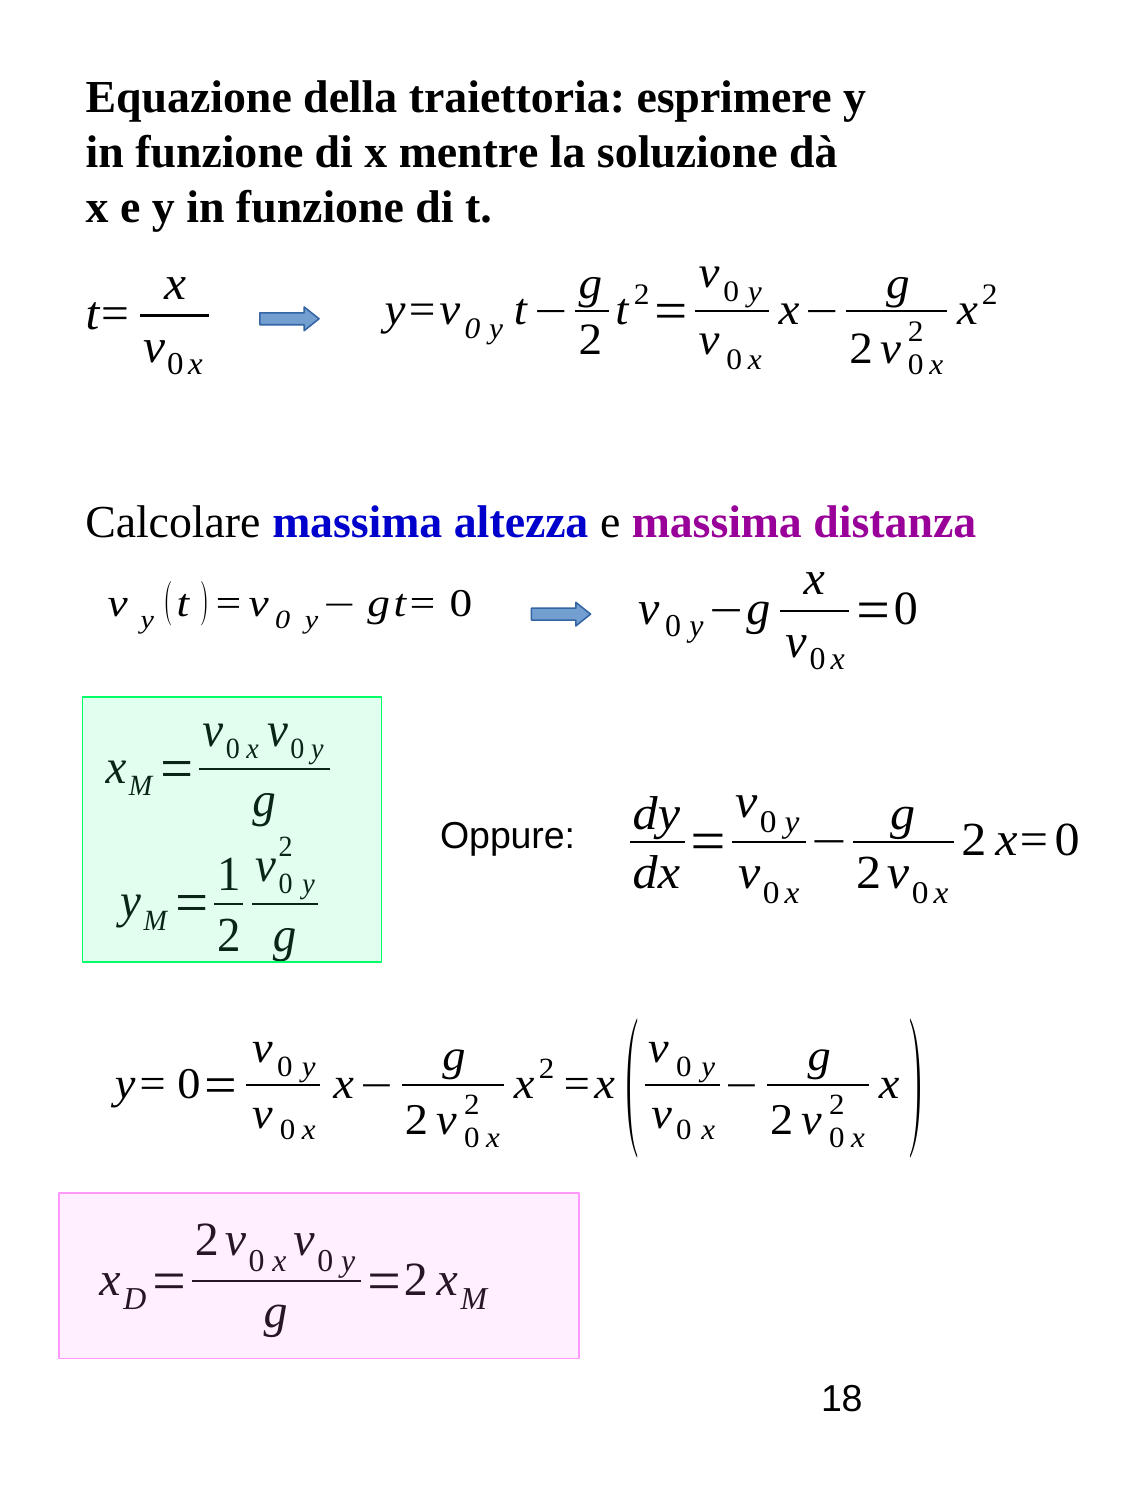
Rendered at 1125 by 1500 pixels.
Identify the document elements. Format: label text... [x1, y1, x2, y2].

text_box [531, 602, 591, 626]
text_box [82, 696, 382, 962]
chart [366, 248, 1027, 390]
text_box Calcolare massima altezza e massima distanza [70, 484, 1063, 550]
chart [96, 1015, 945, 1172]
chart [73, 257, 233, 384]
text_box Oppure: [425, 803, 614, 864]
chart [626, 552, 939, 680]
chart [94, 579, 500, 644]
text_box [259, 306, 320, 331]
chart [614, 775, 1102, 910]
text_box [59, 1192, 792, 1500]
text_box Equazione della traiettoria: esprimere y in funzione di x mentre la soluzione dà x e y in funzione di t. [70, 59, 886, 209]
